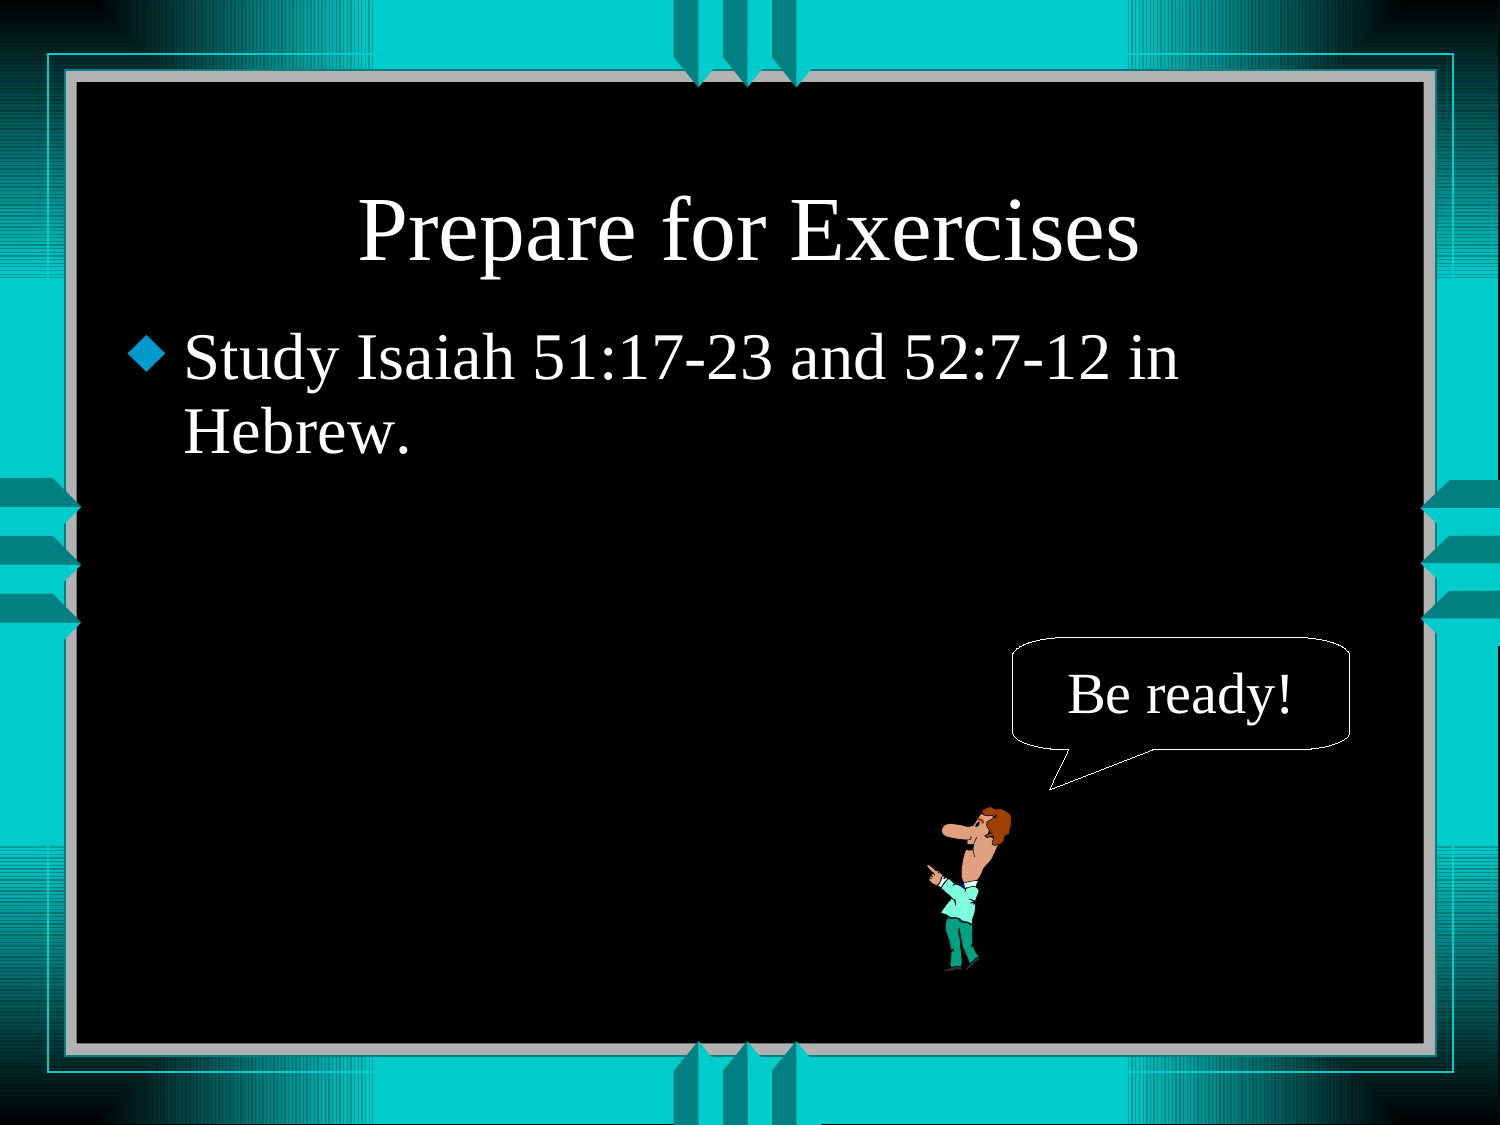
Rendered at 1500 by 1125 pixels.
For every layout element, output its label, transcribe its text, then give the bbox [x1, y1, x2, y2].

list Study Isaiah 51:17-23 and 52:7-12 in Hebrew. [112, 312, 1388, 538]
chart [926, 806, 1013, 972]
title Prepare for Exercises [112, 99, 1388, 288]
text_box Be ready! [1012, 637, 1350, 790]
